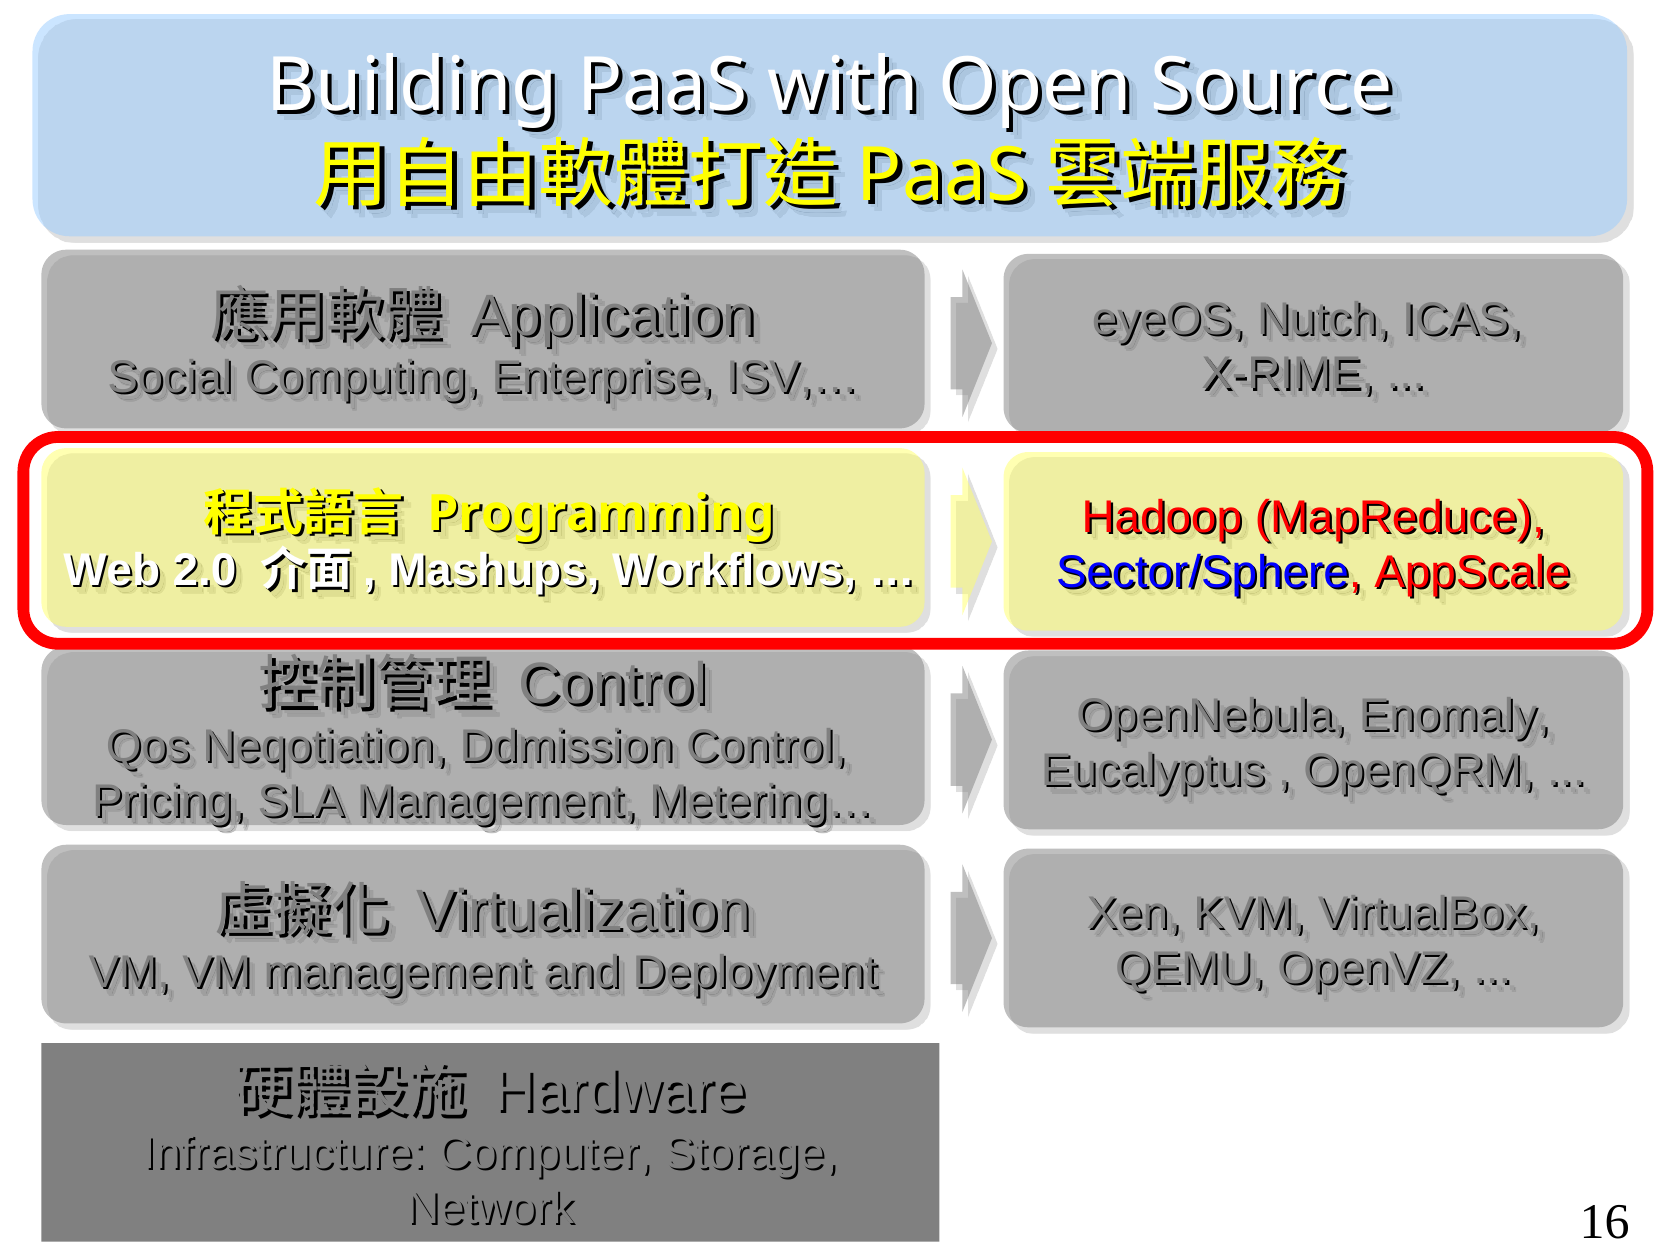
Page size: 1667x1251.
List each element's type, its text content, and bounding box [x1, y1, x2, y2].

text_box 程式語言 Programming Web 2.0 介面, Mashups, Workflows, … [41, 448, 925, 627]
text_box [950, 269, 992, 417]
text_box 應用軟體 Application Social Computing, Enterprise, ISV,… [41, 249, 925, 429]
text_box 硬體設施 Hardware Infrastructure: Computer, Storage, Network [41, 1043, 940, 1242]
text_box 控制管理 Control Qos Neqotiation, Ddmission Control, Pricing, SLA Management, Metering… [41, 650, 925, 826]
text_box Xen, KVM, VirtualBox, QEMU, OpenVZ, ... [1003, 848, 1624, 1028]
text_box [950, 665, 992, 814]
text_box [950, 467, 992, 616]
text_box Hadoop (MapReduce), Sector/Sphere, AppScale [1003, 452, 1624, 631]
text_box 虛擬化 Virtualization VM, VM management and Deployment [41, 844, 925, 1024]
text_box [950, 864, 992, 1012]
text_box Building PaaS with Open Source 用自由軟體打造PaaS雲端服務 [32, 14, 1628, 237]
text_box eyeOS, Nutch, ICAS, X-RIME, ... [1003, 253, 1624, 431]
text_box OpenNebula, Enomaly, Eucalyptus , OpenQRM, ... [1003, 650, 1624, 830]
